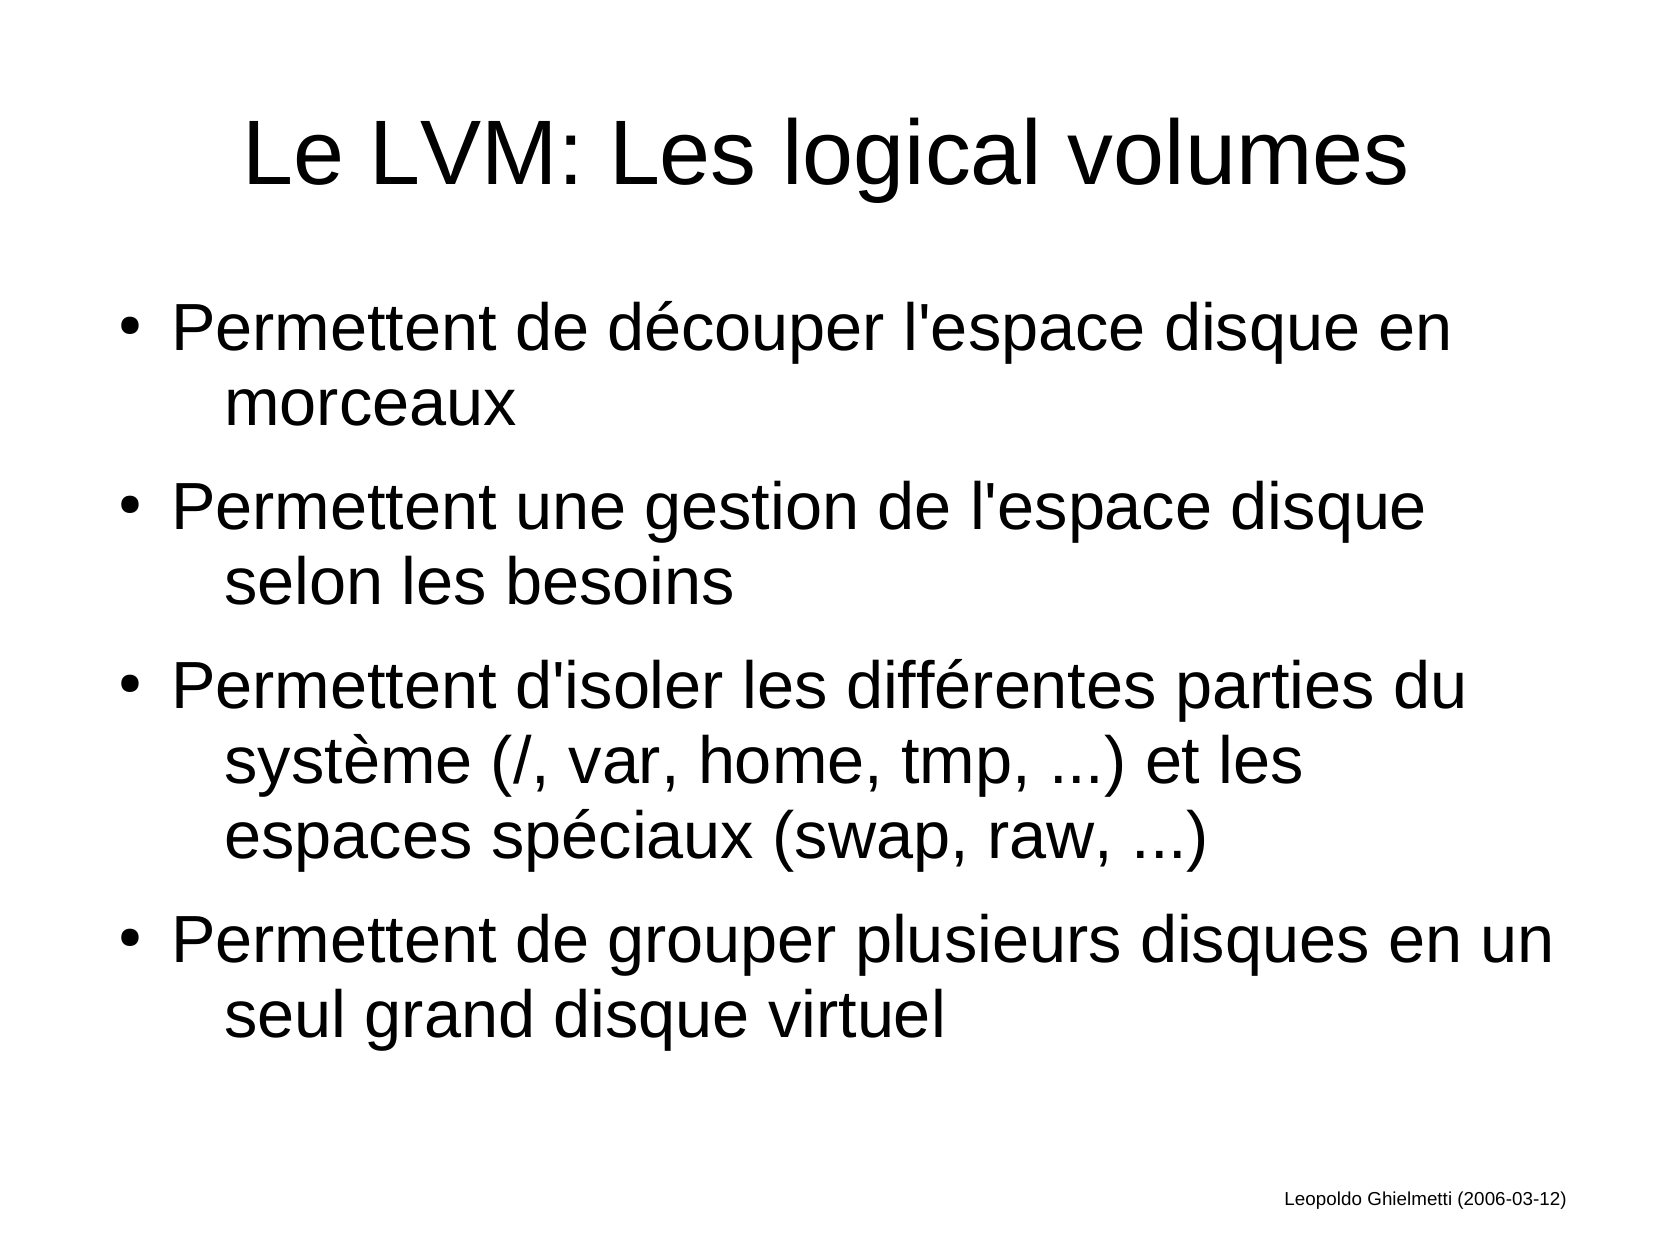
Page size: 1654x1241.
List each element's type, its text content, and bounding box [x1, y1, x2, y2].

text_box Leopoldo Ghielmetti (2006-03-12) [1269, 1181, 1595, 1217]
list Permettent de découper l'espace disque en morceaux Permettent une gestion de l'espace disque selon les besoins Permettent d'isoler les différentes parties du système (/, var, home, tmp, ...) et les espaces spéciaux (swap, raw, ...) Permettent de grouper plusieurs disques en un seul grand disque virtuel [82, 290, 1571, 1109]
title Le LVM: Les logical volumes [82, 49, 1571, 257]
